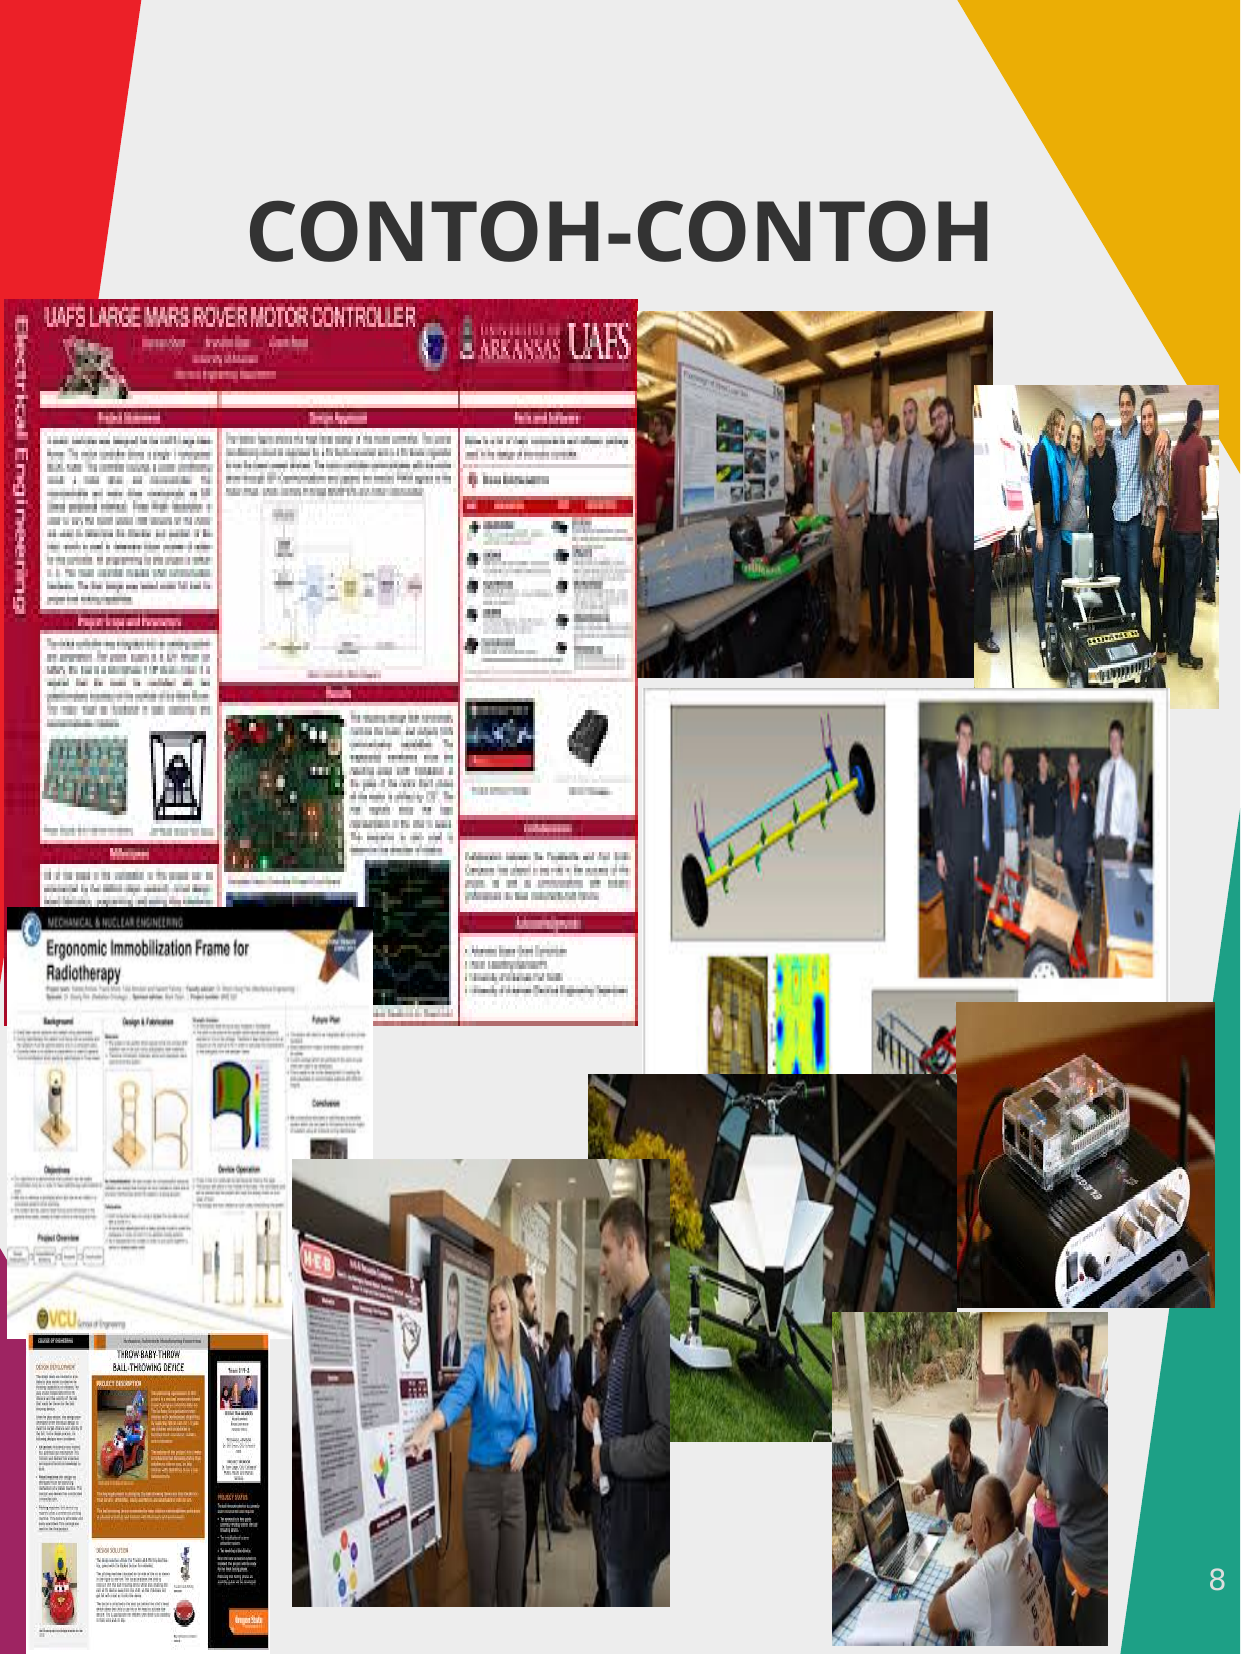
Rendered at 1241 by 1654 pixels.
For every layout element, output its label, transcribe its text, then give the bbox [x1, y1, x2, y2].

picture [4, 299, 1219, 1654]
title CONTOH-CONTOH [86, 97, 1154, 361]
